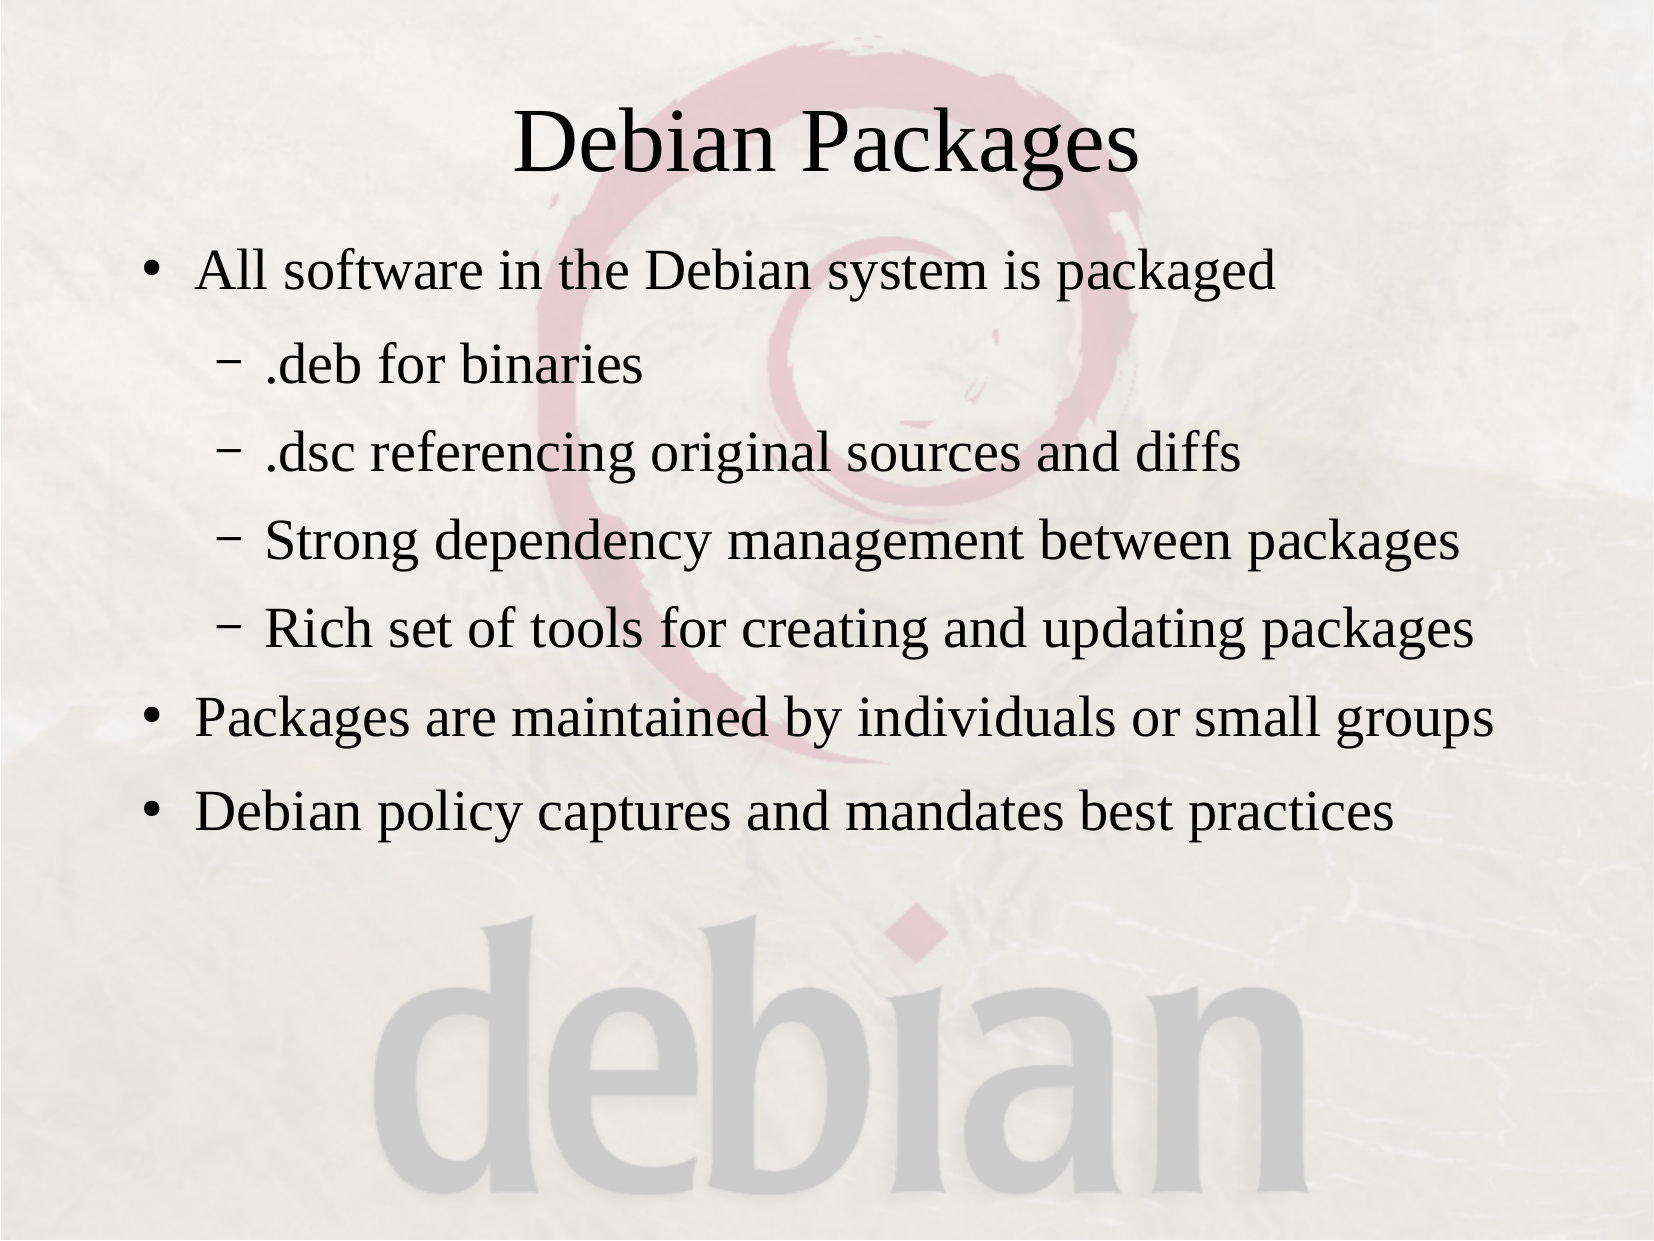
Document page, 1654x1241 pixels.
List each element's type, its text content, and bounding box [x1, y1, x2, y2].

title Debian Packages [121, 36, 1534, 244]
picture [1, 0, 1654, 1240]
list All software in the Debian system is packaged .deb for binaries .dsc referencing original sources and diffs Strong dependency management between packages Rich set of tools for creating and updating packages Packages are maintained by individuals or small groups Debian policy captures and mandates best practices [123, 237, 1536, 1056]
